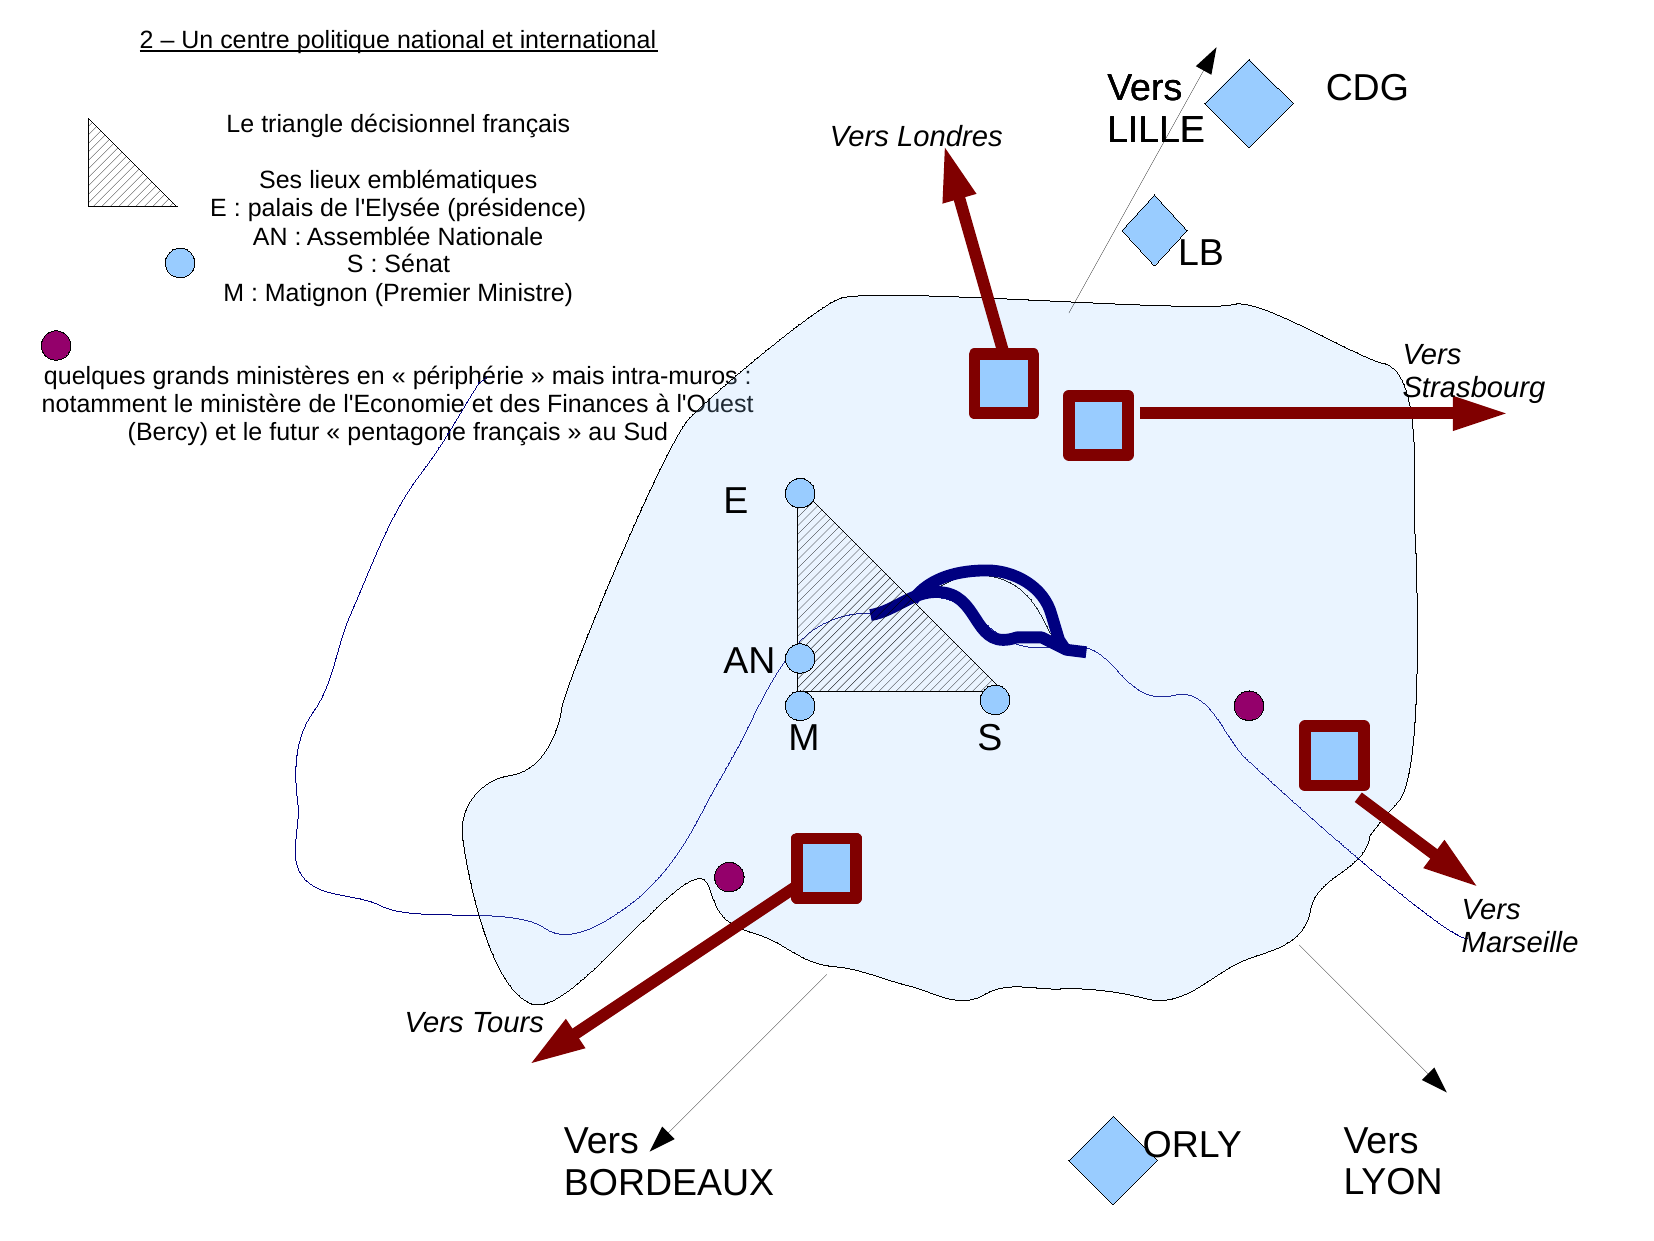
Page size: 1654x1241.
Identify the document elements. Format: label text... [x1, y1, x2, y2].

text_box [462, 295, 1418, 1001]
text_box [41, 330, 71, 361]
text_box Vers LYON [1328, 1111, 1536, 1211]
text_box E [708, 472, 916, 530]
text_box Vers LILLE [1092, 59, 1300, 159]
text_box ORLY [1127, 1116, 1335, 1174]
text_box [165, 248, 195, 278]
text_box S [981, 708, 1170, 766]
title 2 – Un centre politique national et international Le triangle décisionnel français Ses lieux emblématiques E : palais de l'Elysée (présidence) AN : Assemblée Nationale S : Sénat M : Matignon (Premier Ministre) quelques grands ministères en « périphérie » mais intra-muros : notamment le ministère de l'Economie et des Finances à l'Ouest (Bercy) et le futur « pentagone français » au Sud [0, 0, 798, 473]
text_box [1122, 194, 1182, 266]
text_box Vers Strasbourg [1387, 330, 1595, 411]
text_box AN [708, 632, 916, 689]
text_box Vers Marseille [1446, 885, 1654, 966]
text_box [1068, 1116, 1144, 1205]
text_box Vers Londres [814, 112, 1022, 160]
text_box M [773, 708, 981, 766]
text_box LB [1163, 224, 1371, 282]
text_box CDG [1311, 59, 1518, 116]
text_box Vers Tours [389, 998, 597, 1046]
text_box Vers BORDEAUX [549, 1111, 827, 1211]
text_box [88, 118, 178, 207]
